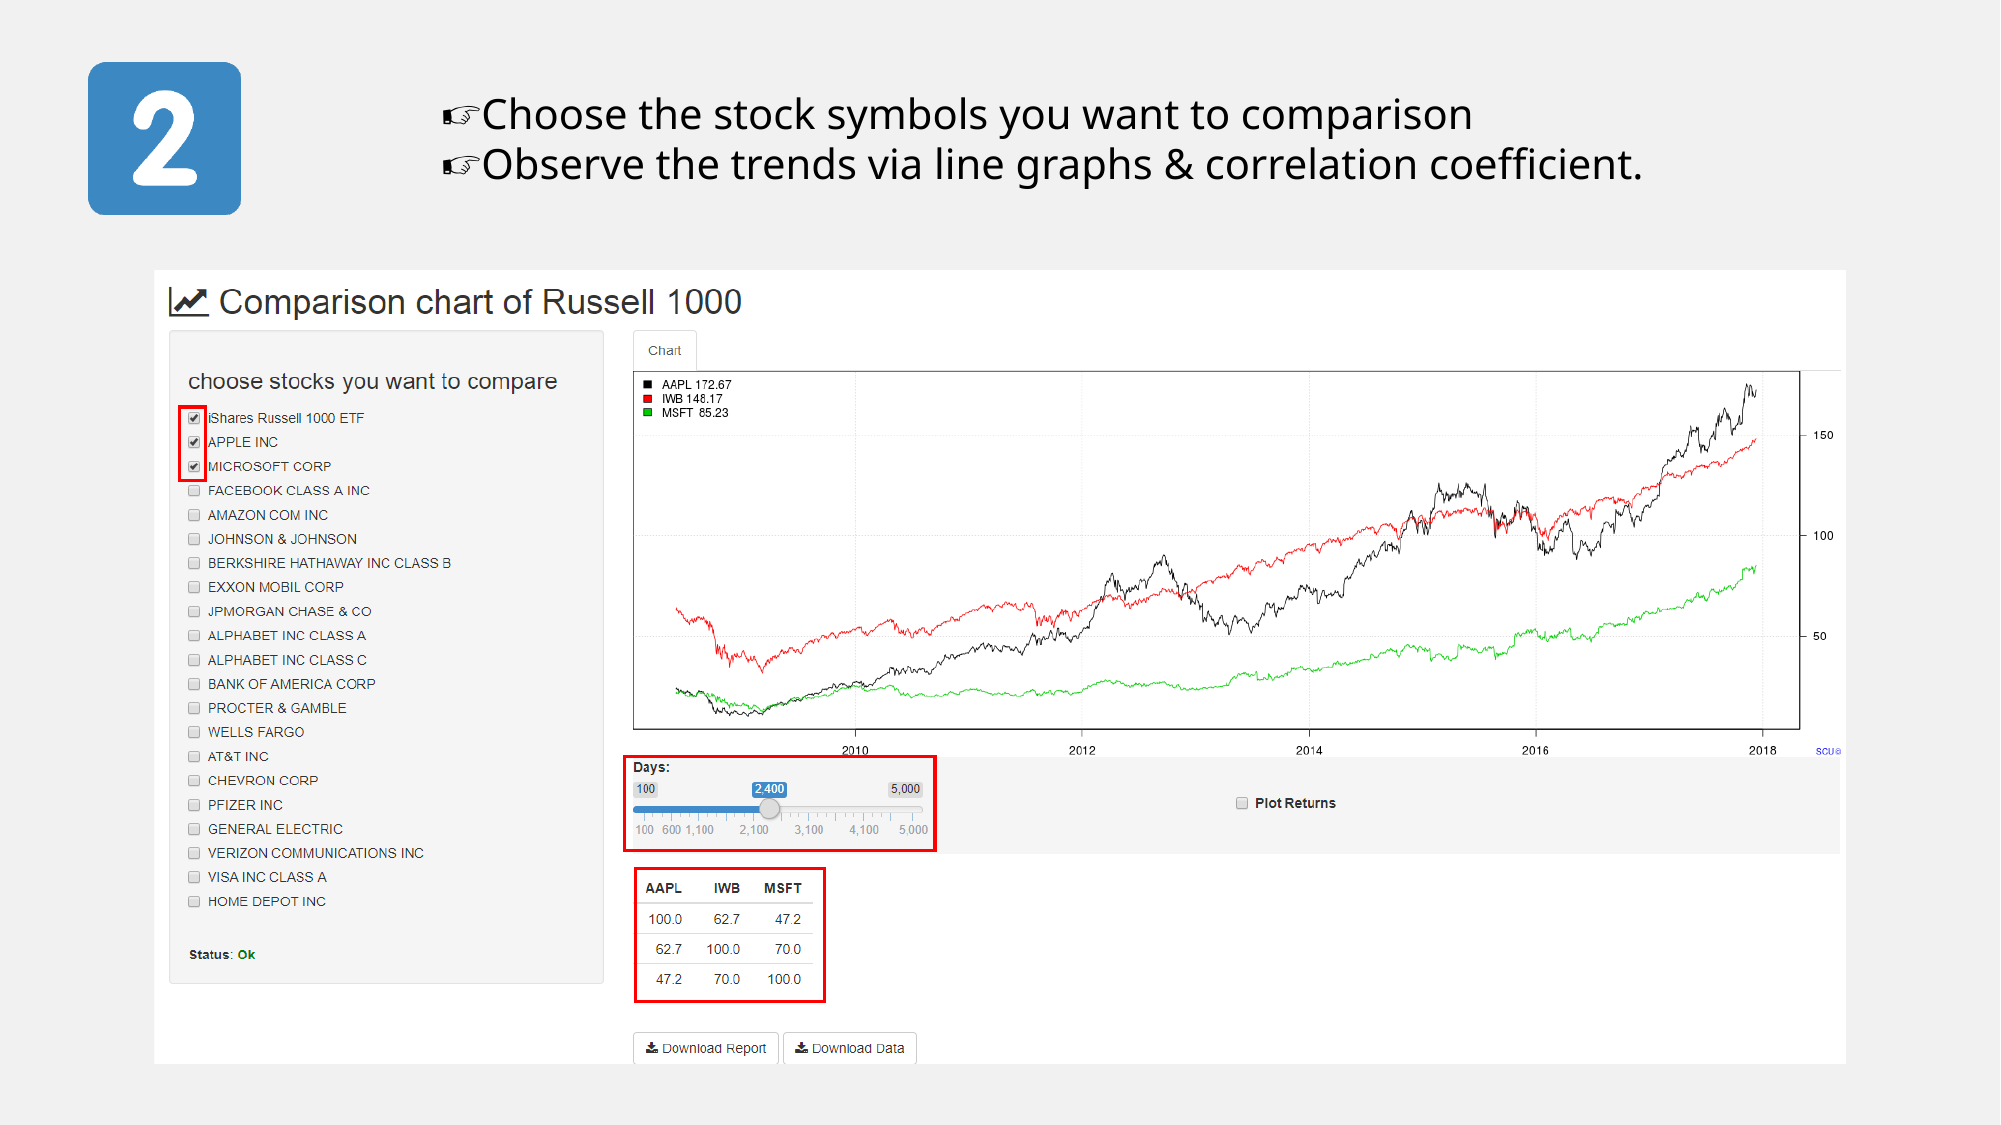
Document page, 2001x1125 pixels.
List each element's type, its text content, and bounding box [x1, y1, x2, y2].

picture [88, 62, 241, 215]
picture [154, 270, 1846, 1064]
text_box Choose the stock symbols you want to comparison Observe the trends via line graphs & correlation coefficient. [424, 80, 2000, 197]
